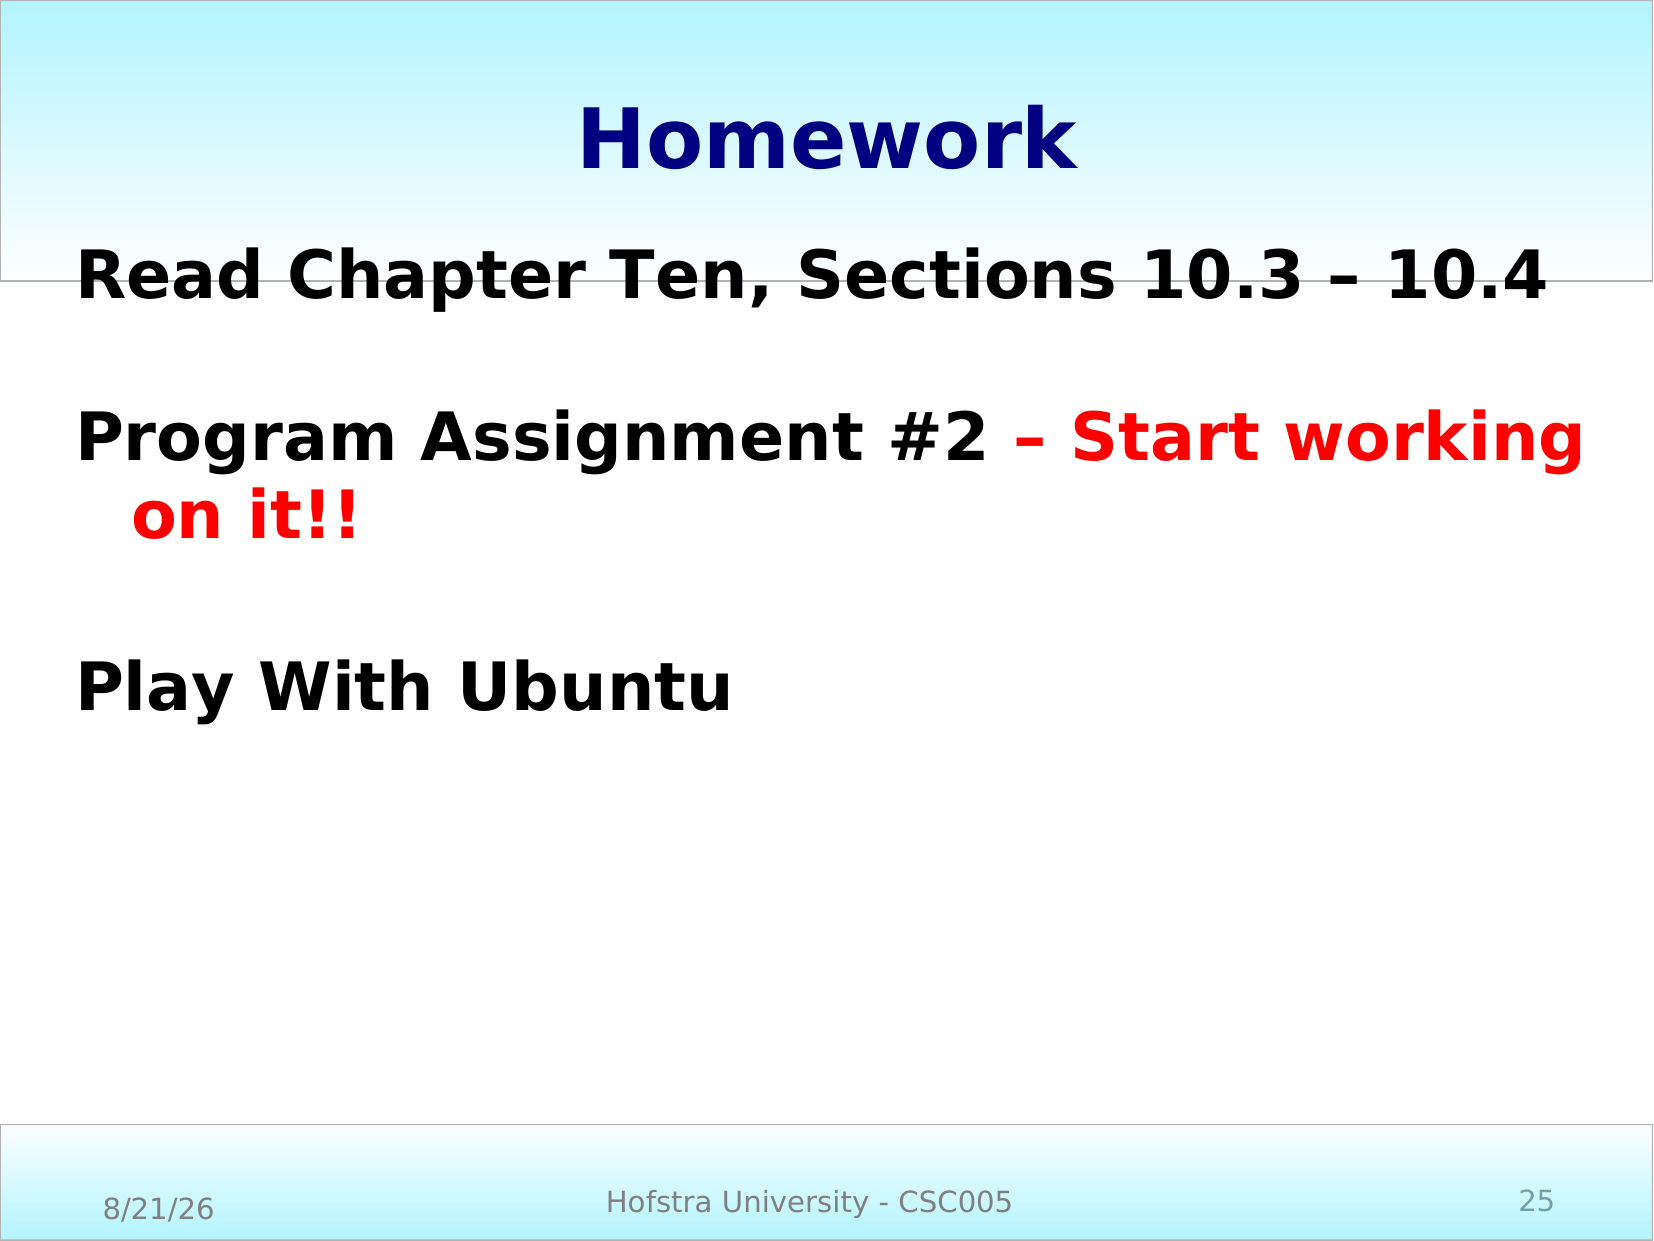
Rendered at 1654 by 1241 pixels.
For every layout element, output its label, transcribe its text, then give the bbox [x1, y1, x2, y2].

list Read Chapter Ten, Sections 10.3 – 10.4 Program Assignment #2 – Start working on it!! Play With Ubuntu [75, 236, 1613, 1034]
title Homework [78, 10, 1576, 236]
